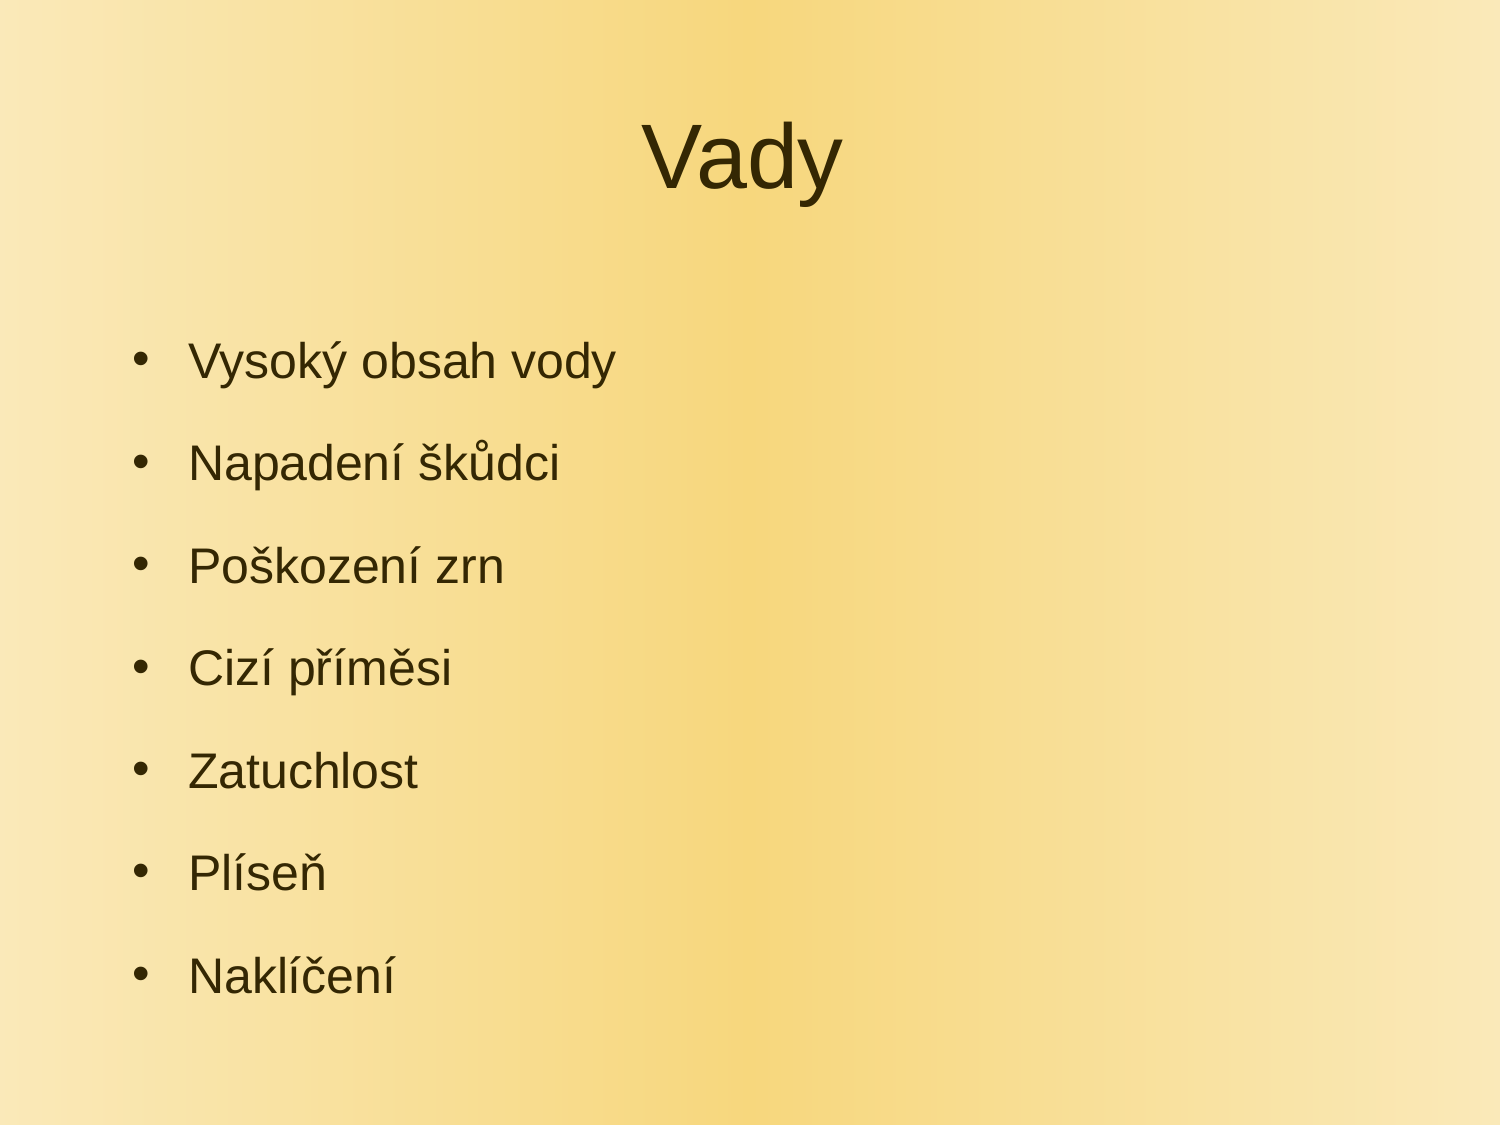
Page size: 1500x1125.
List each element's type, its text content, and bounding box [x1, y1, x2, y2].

title Vady [105, 58, 1381, 247]
list Vysoký obsah vody Napadení škůdci Poškození zrn Cizí příměsi Zatuchlost Plíseň Naklíčení [117, 290, 1393, 1084]
